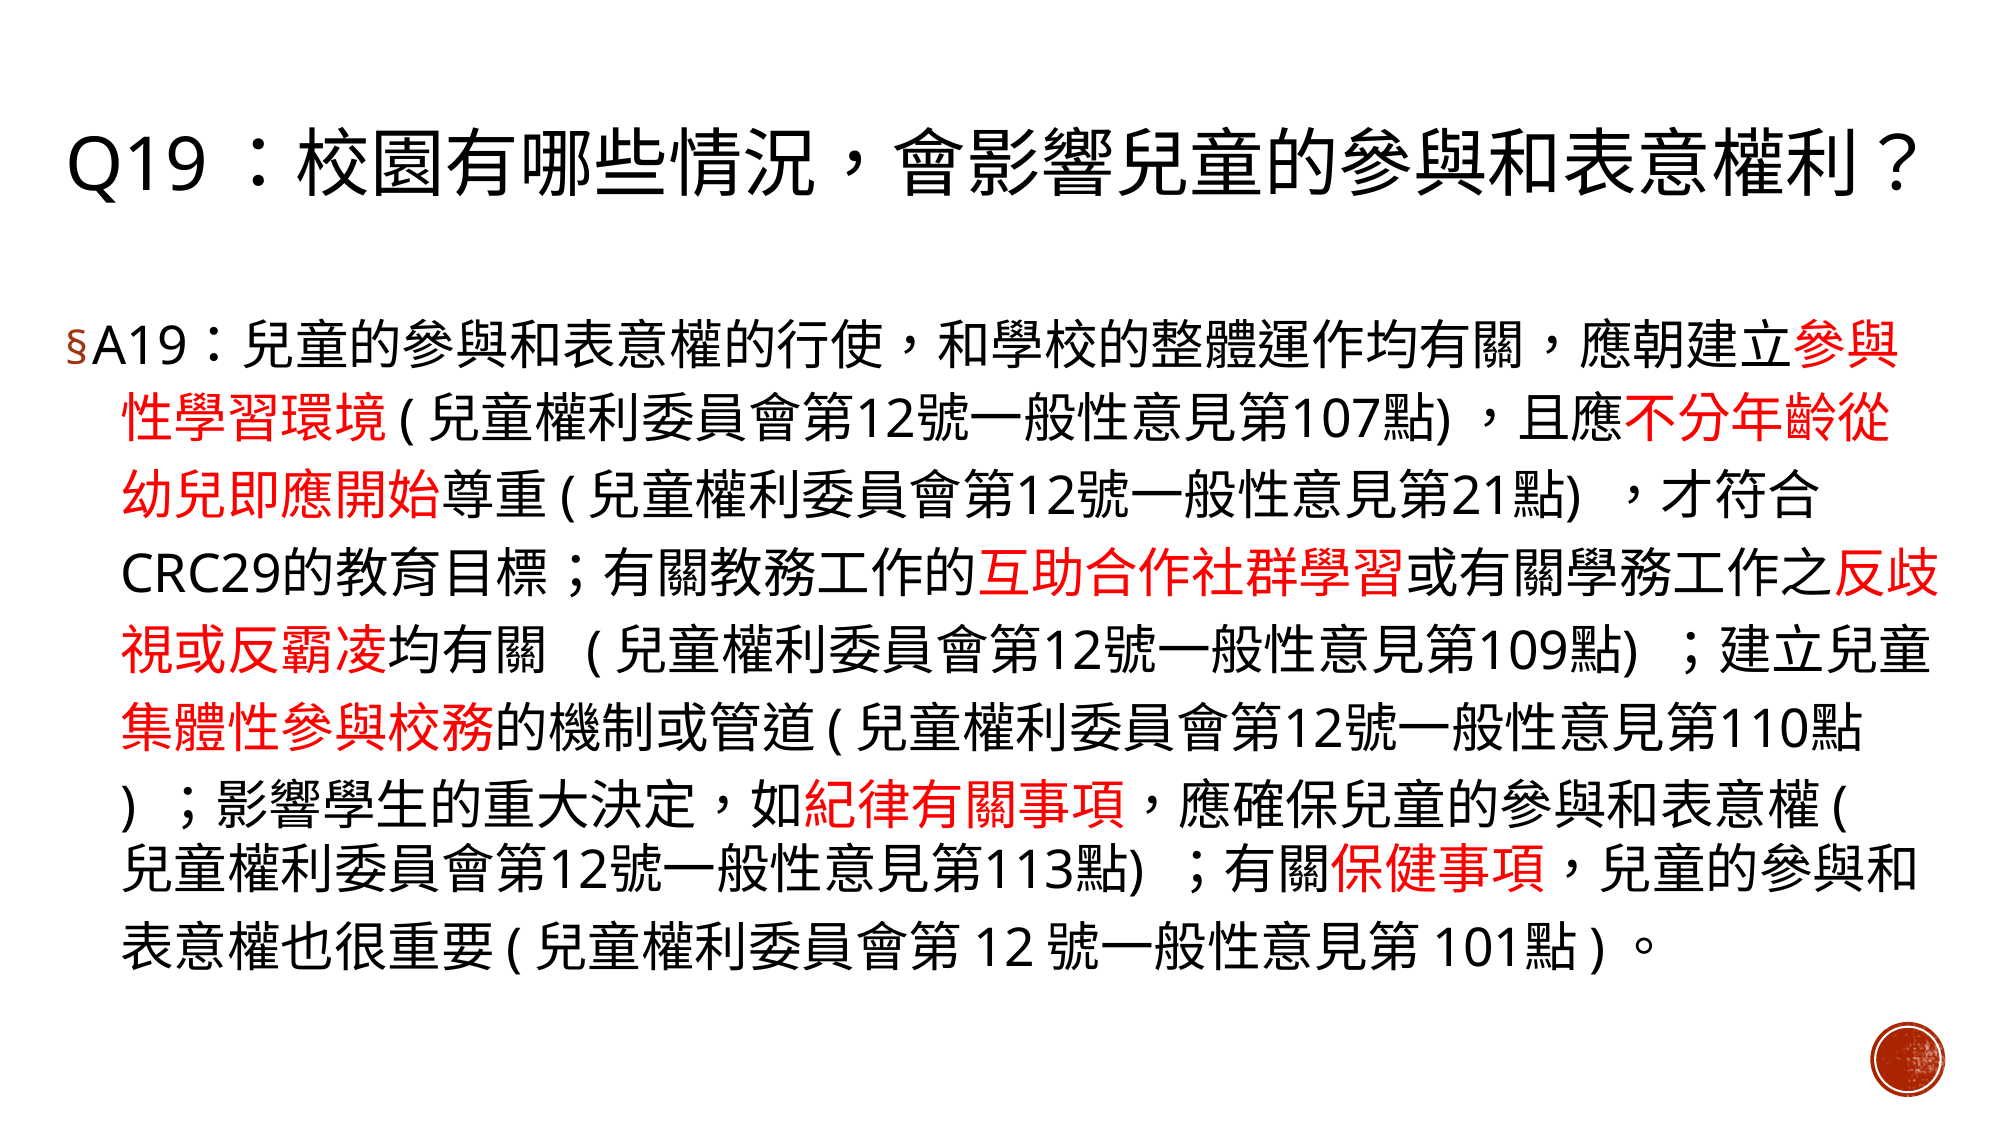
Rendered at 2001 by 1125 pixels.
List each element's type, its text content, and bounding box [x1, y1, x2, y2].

title Q19：校園有哪些情況，會影響兒童的參與和表意權利？ [50, 79, 1957, 303]
list A19：兒童的參與和表意權的行使，和學校的整體運作均有關，應朝建立參與性學習環境(兒童權利委員會第12號一般性意見第107點)，且應不分年齡從幼兒即應開始尊重(兒童權利委員會第12號一般性意見第21點) ，才符合CRC29的教育目標；有關教務工作的互助合作社群學習或有關學務工作之反歧視或反霸凌均有關 (兒童權利委員會第12號一般性意見第109點) ；建立兒童集體性參與校務的機制或管道(兒童權利委員會第12號一般性意見第110點) ；影響學生的重大決定，如紀律有關事項，應確保兒童的參與和表意權(兒童權利委員會第12號一般性意見第113點) ；有關保健事項，兒童的參與和表意權也很重要(兒童權利委員會第12號一般性意見第101點)。 [50, 303, 1957, 1013]
